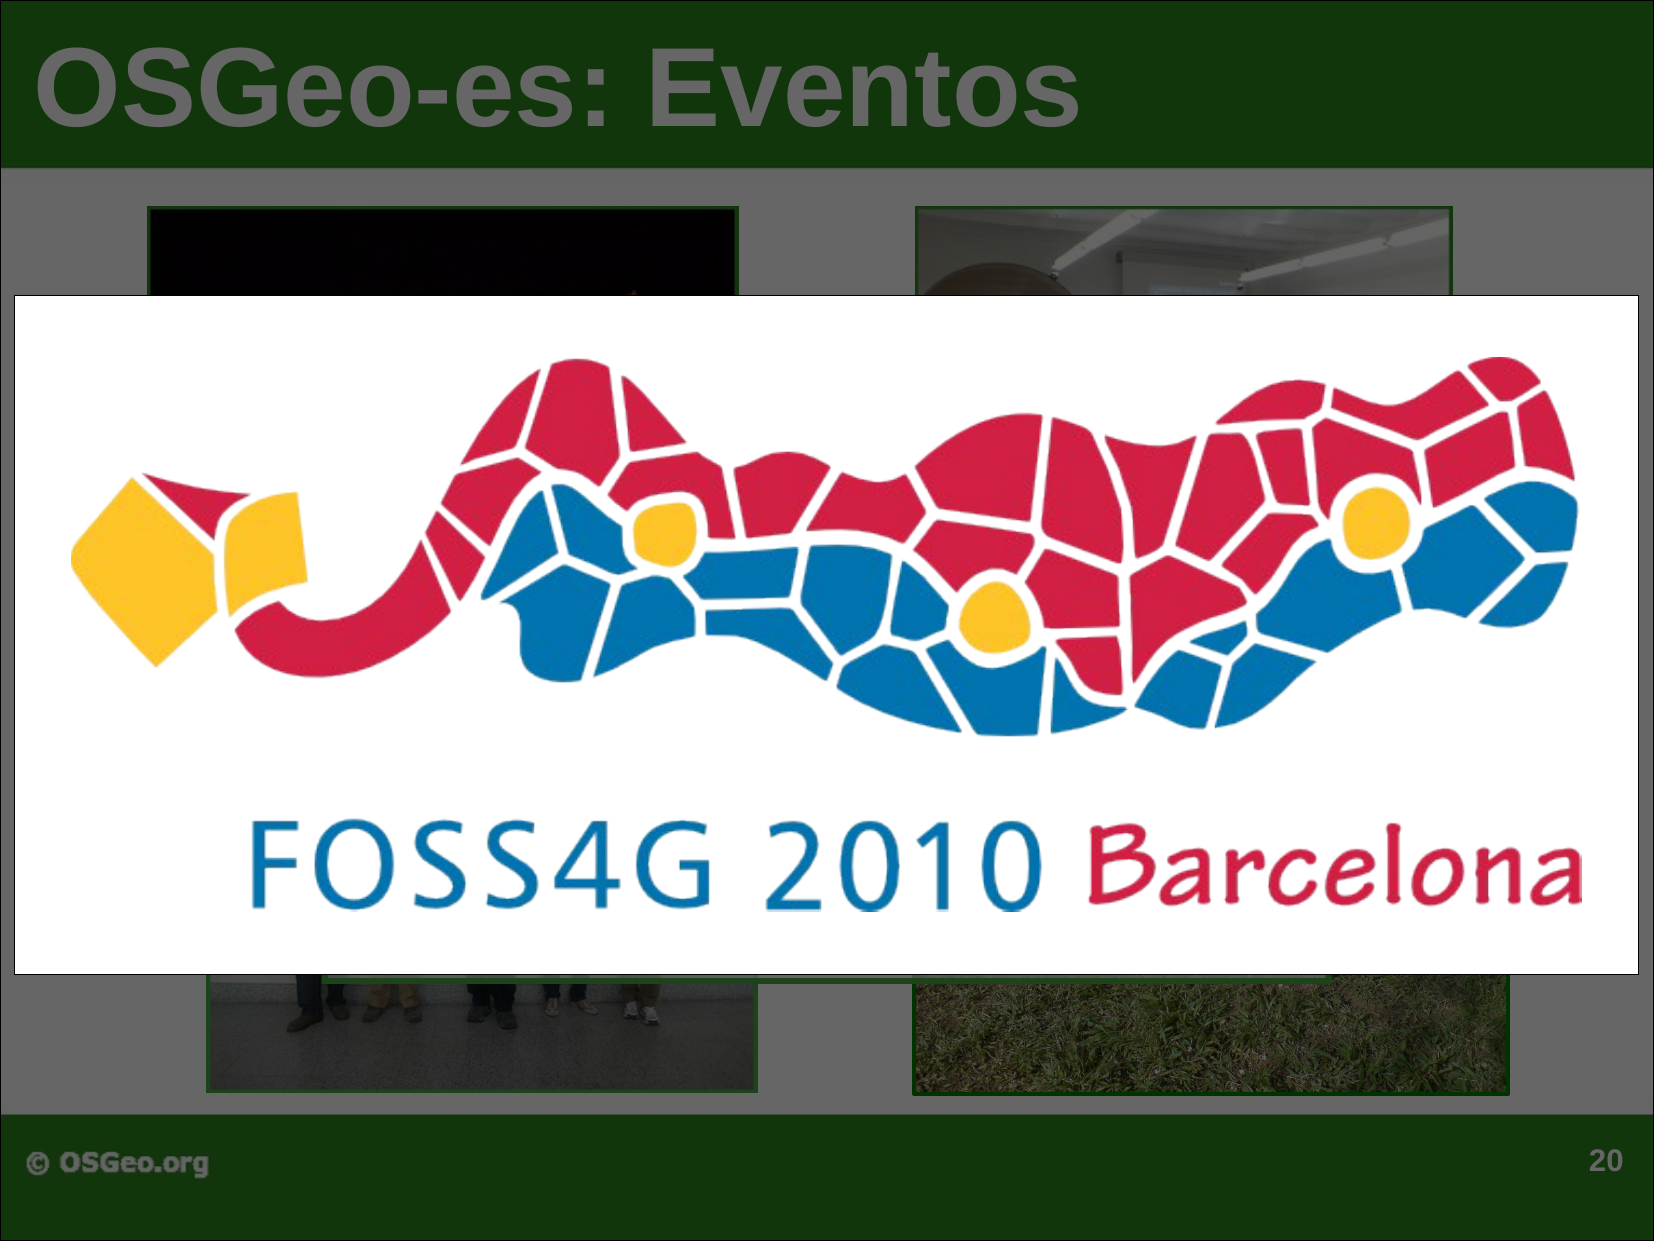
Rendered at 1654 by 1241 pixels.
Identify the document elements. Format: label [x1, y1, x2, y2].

picture [71, 357, 1582, 912]
text_box [0, 0, 1654, 1241]
